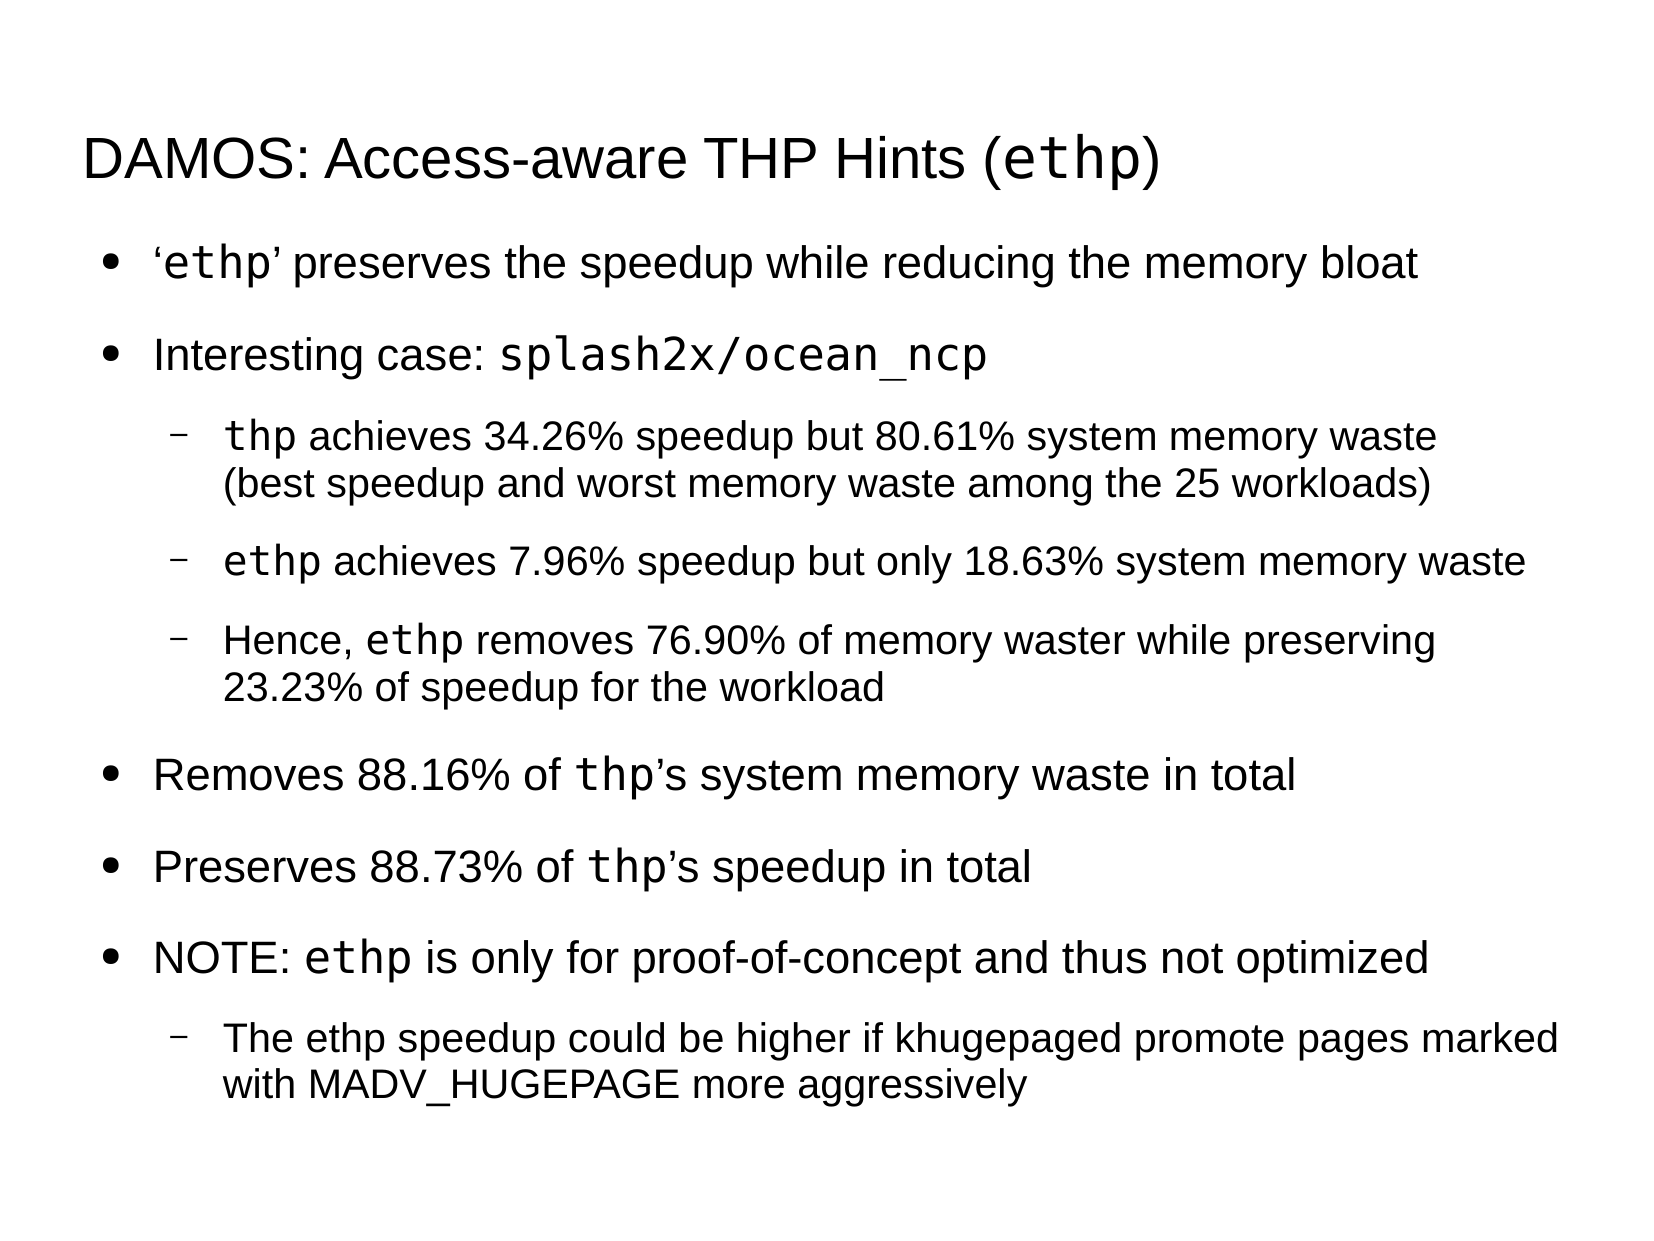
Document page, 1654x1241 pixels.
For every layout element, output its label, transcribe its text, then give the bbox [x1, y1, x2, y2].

title DAMOS: Access-aware THP Hints (ethp) [82, 108, 1571, 210]
list ‘ethp’ preserves the speedup while reducing the memory bloat Interesting case: splash2x/ocean_ncp thp achieves 34.26% speedup but 80.61% system memory waste (best speedup and worst memory waste among the 25 workloads) ethp achieves 7.96% speedup but only 18.63% system memory waste Hence, ethp removes 76.90% of memory waster while preserving 23.23% of speedup for the workload Removes 88.16% of thp’s system memory waste in total Preserves 88.73% of thp’s speedup in total NOTE: ethp is only for proof-of-concept and thus not optimized The ethp speedup could be higher if khugepaged promote pages marked with MADV_HUGEPAGE more aggressively [82, 236, 1571, 1111]
